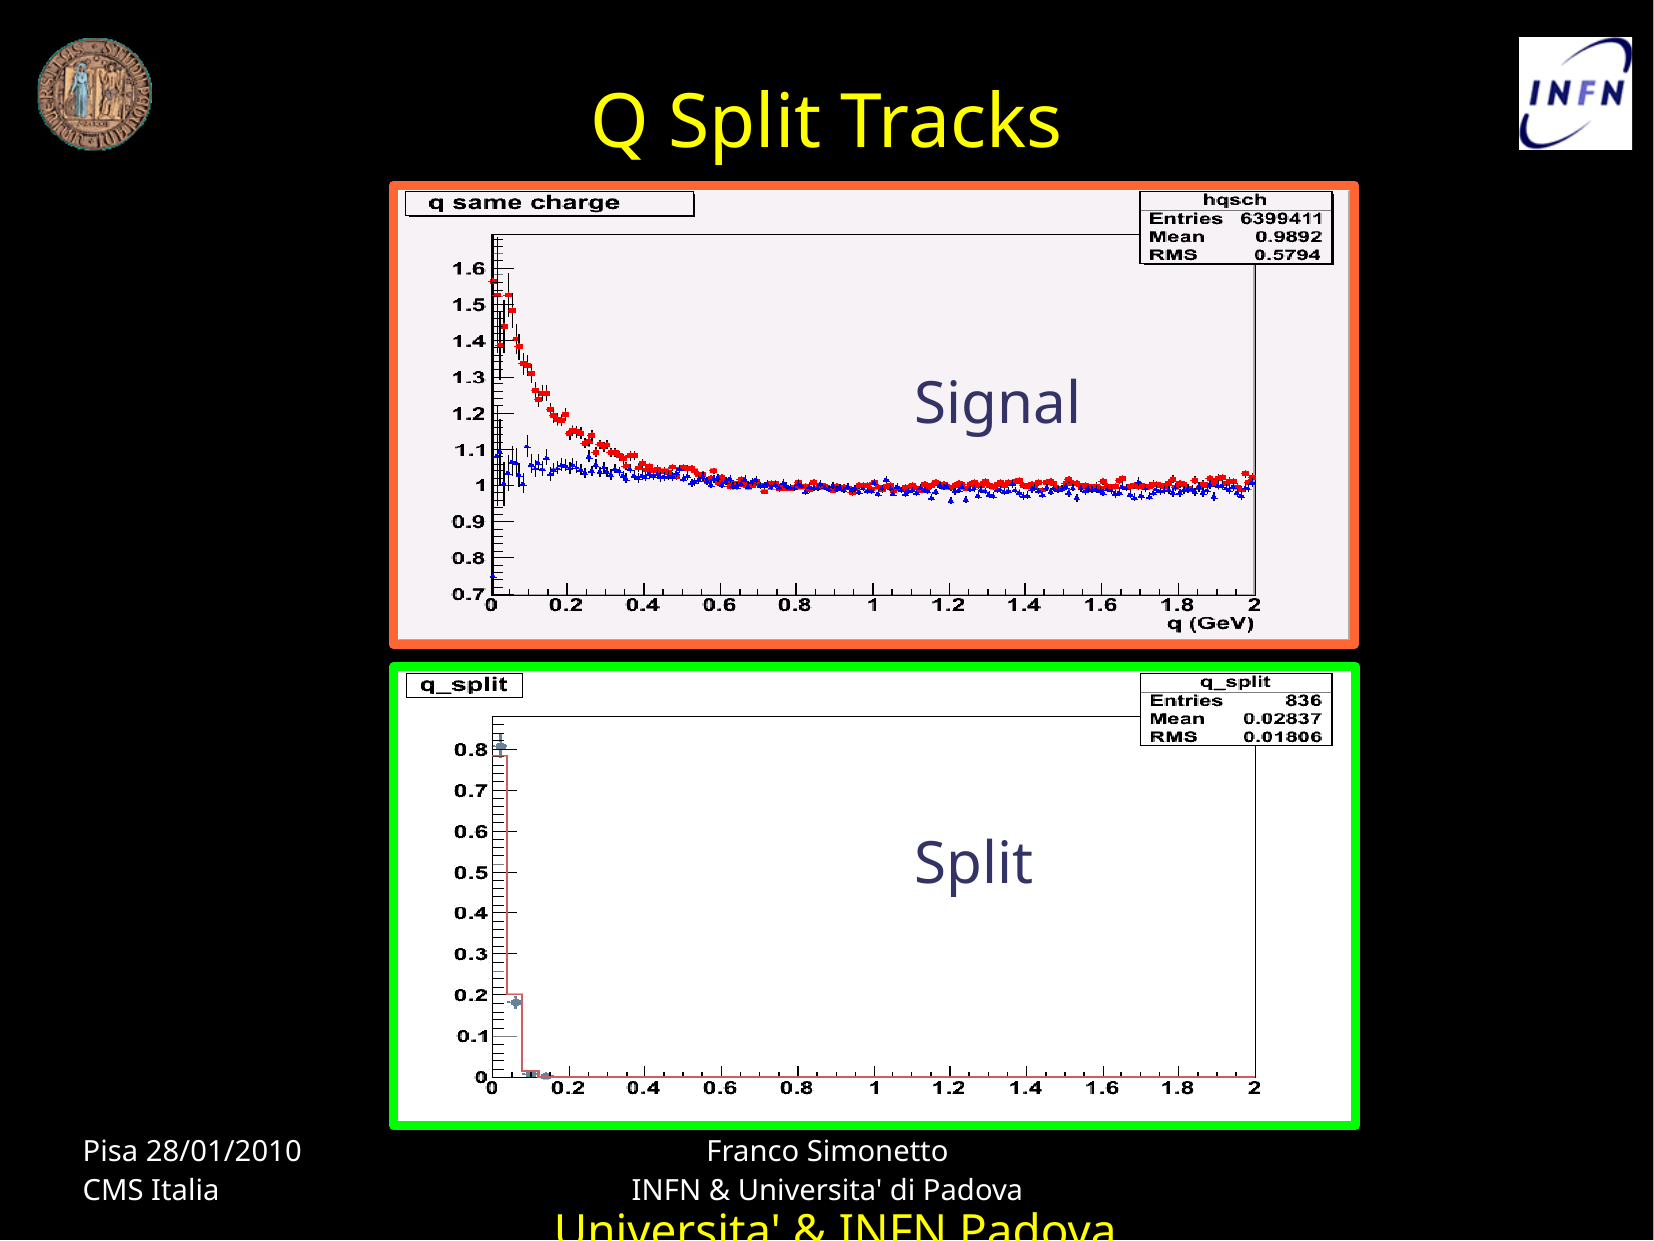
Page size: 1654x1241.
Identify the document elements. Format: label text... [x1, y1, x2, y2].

picture [1519, 37, 1633, 150]
text_box Signal [900, 353, 1108, 438]
title Q Split Tracks [82, 49, 1571, 188]
text_box Split [900, 814, 1062, 898]
picture [37, 37, 152, 152]
picture [398, 671, 1351, 1122]
picture [397, 189, 1351, 640]
